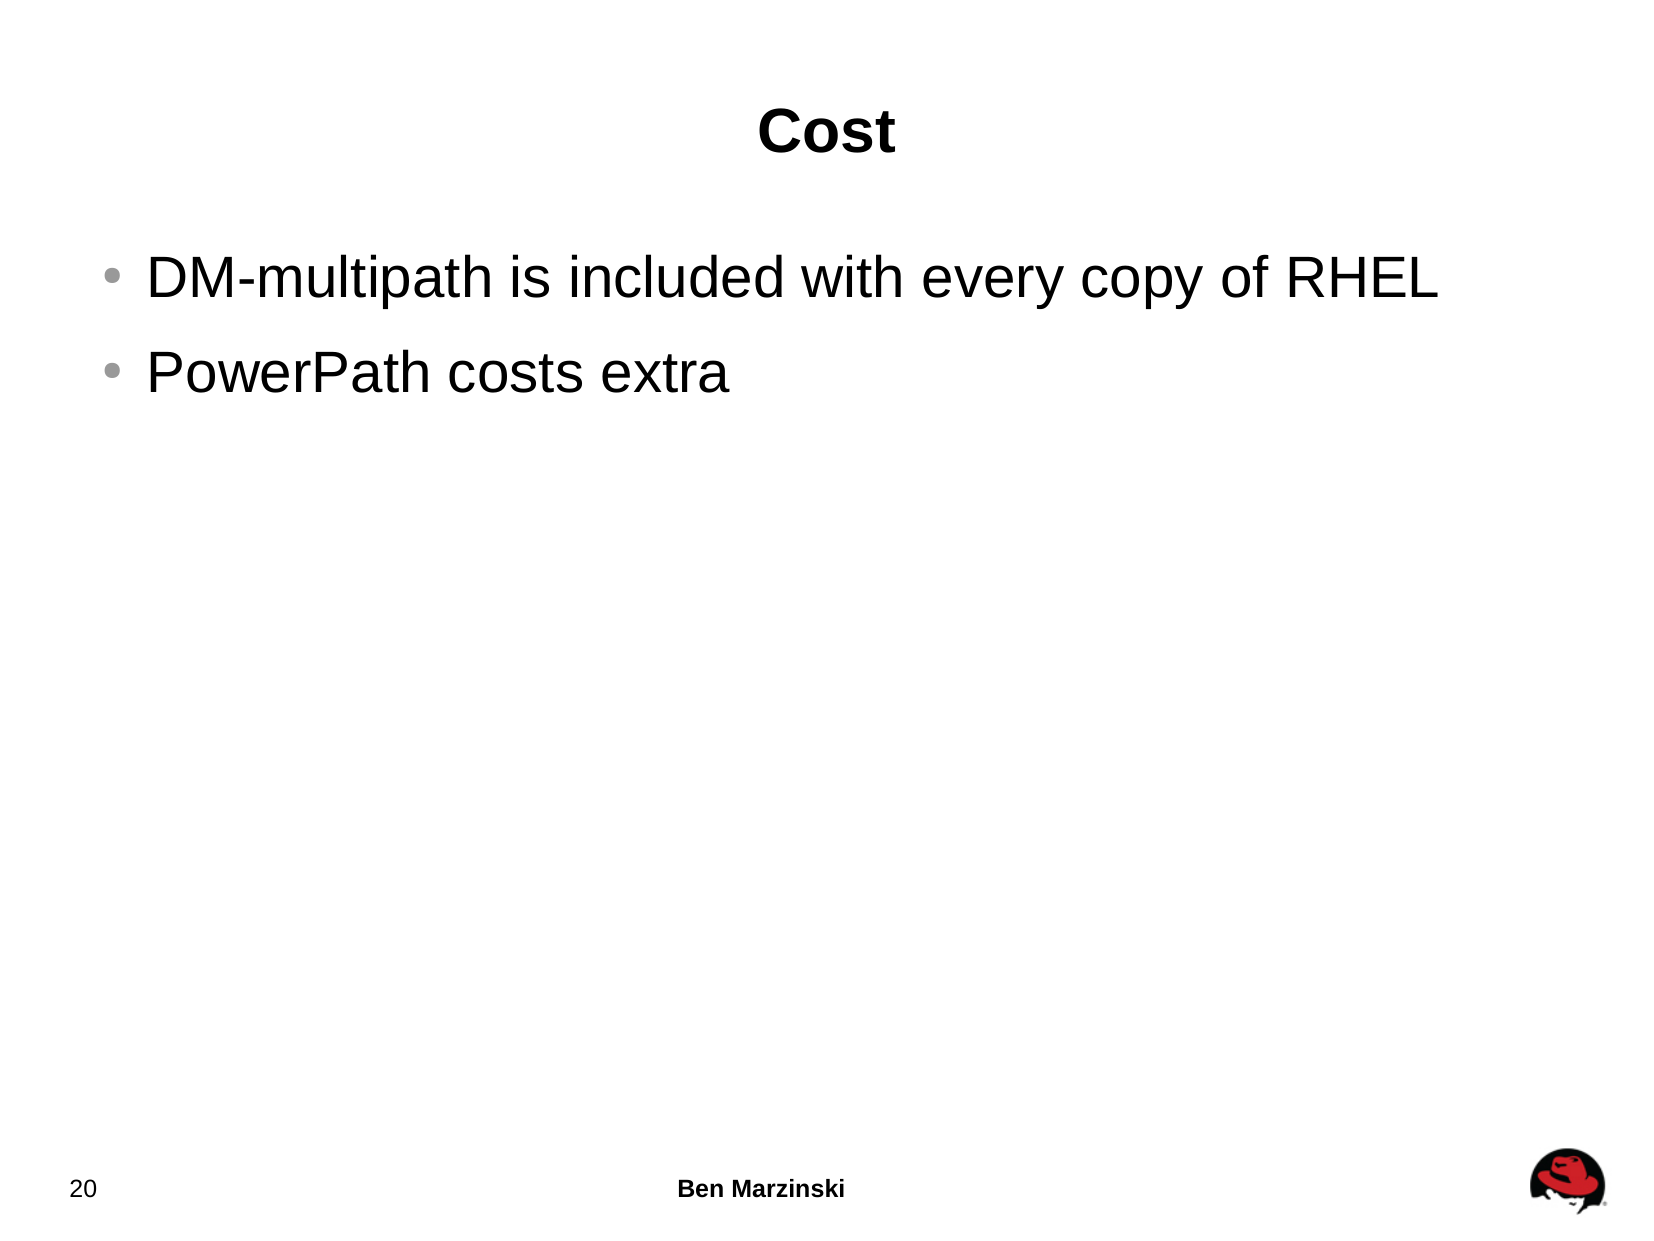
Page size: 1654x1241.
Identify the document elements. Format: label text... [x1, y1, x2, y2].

list DM-multipath is included with every copy of RHEL PowerPath costs extra [86, 244, 1576, 1024]
picture [1529, 1146, 1613, 1224]
title Cost [82, 45, 1571, 218]
